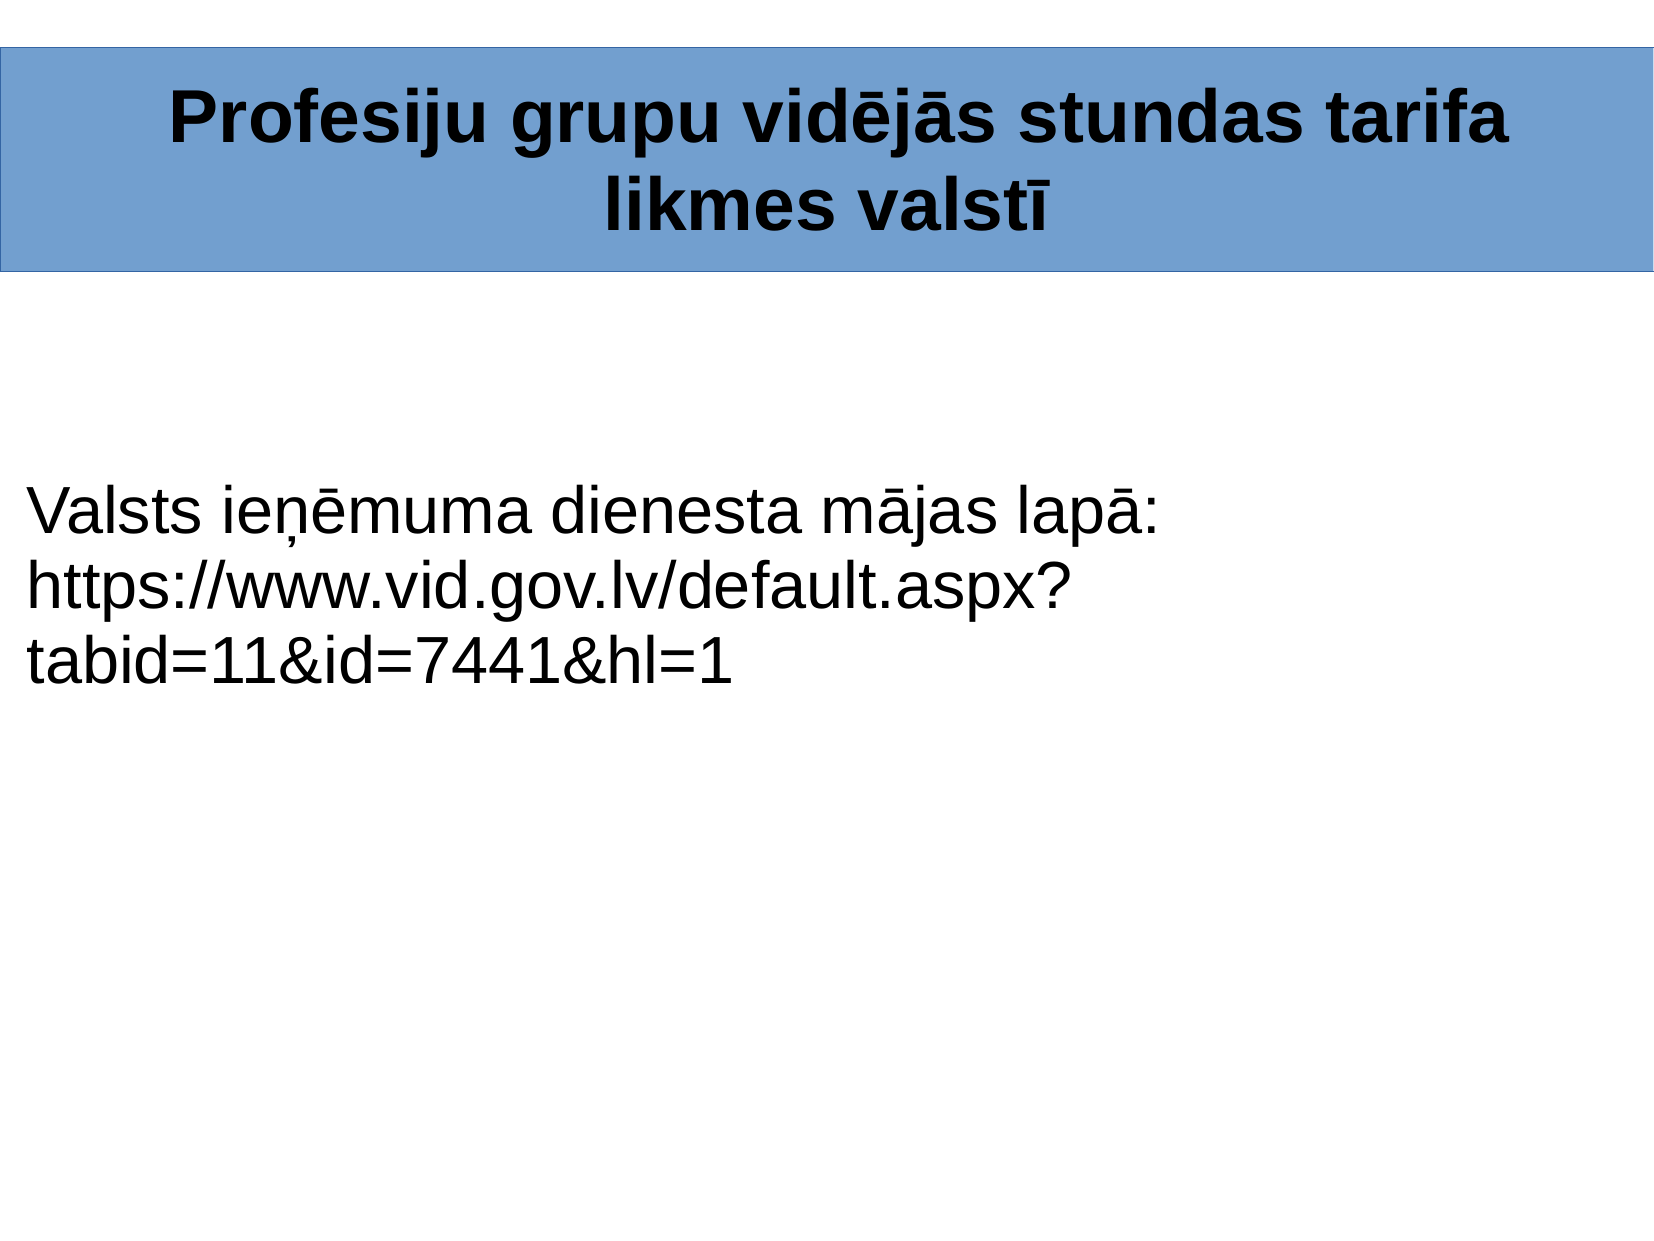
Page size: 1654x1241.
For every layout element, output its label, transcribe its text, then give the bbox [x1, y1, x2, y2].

text_box [0, 47, 1654, 272]
text_box Valsts ieņēmuma dienesta mājas lapā: https://www.vid.gov.lv/default.aspx?tabid=11&id=7441&hl=1 [11, 466, 1560, 706]
title Profesiju grupu vidējās stundas tarifa likmes valstī [82, 49, 1571, 257]
